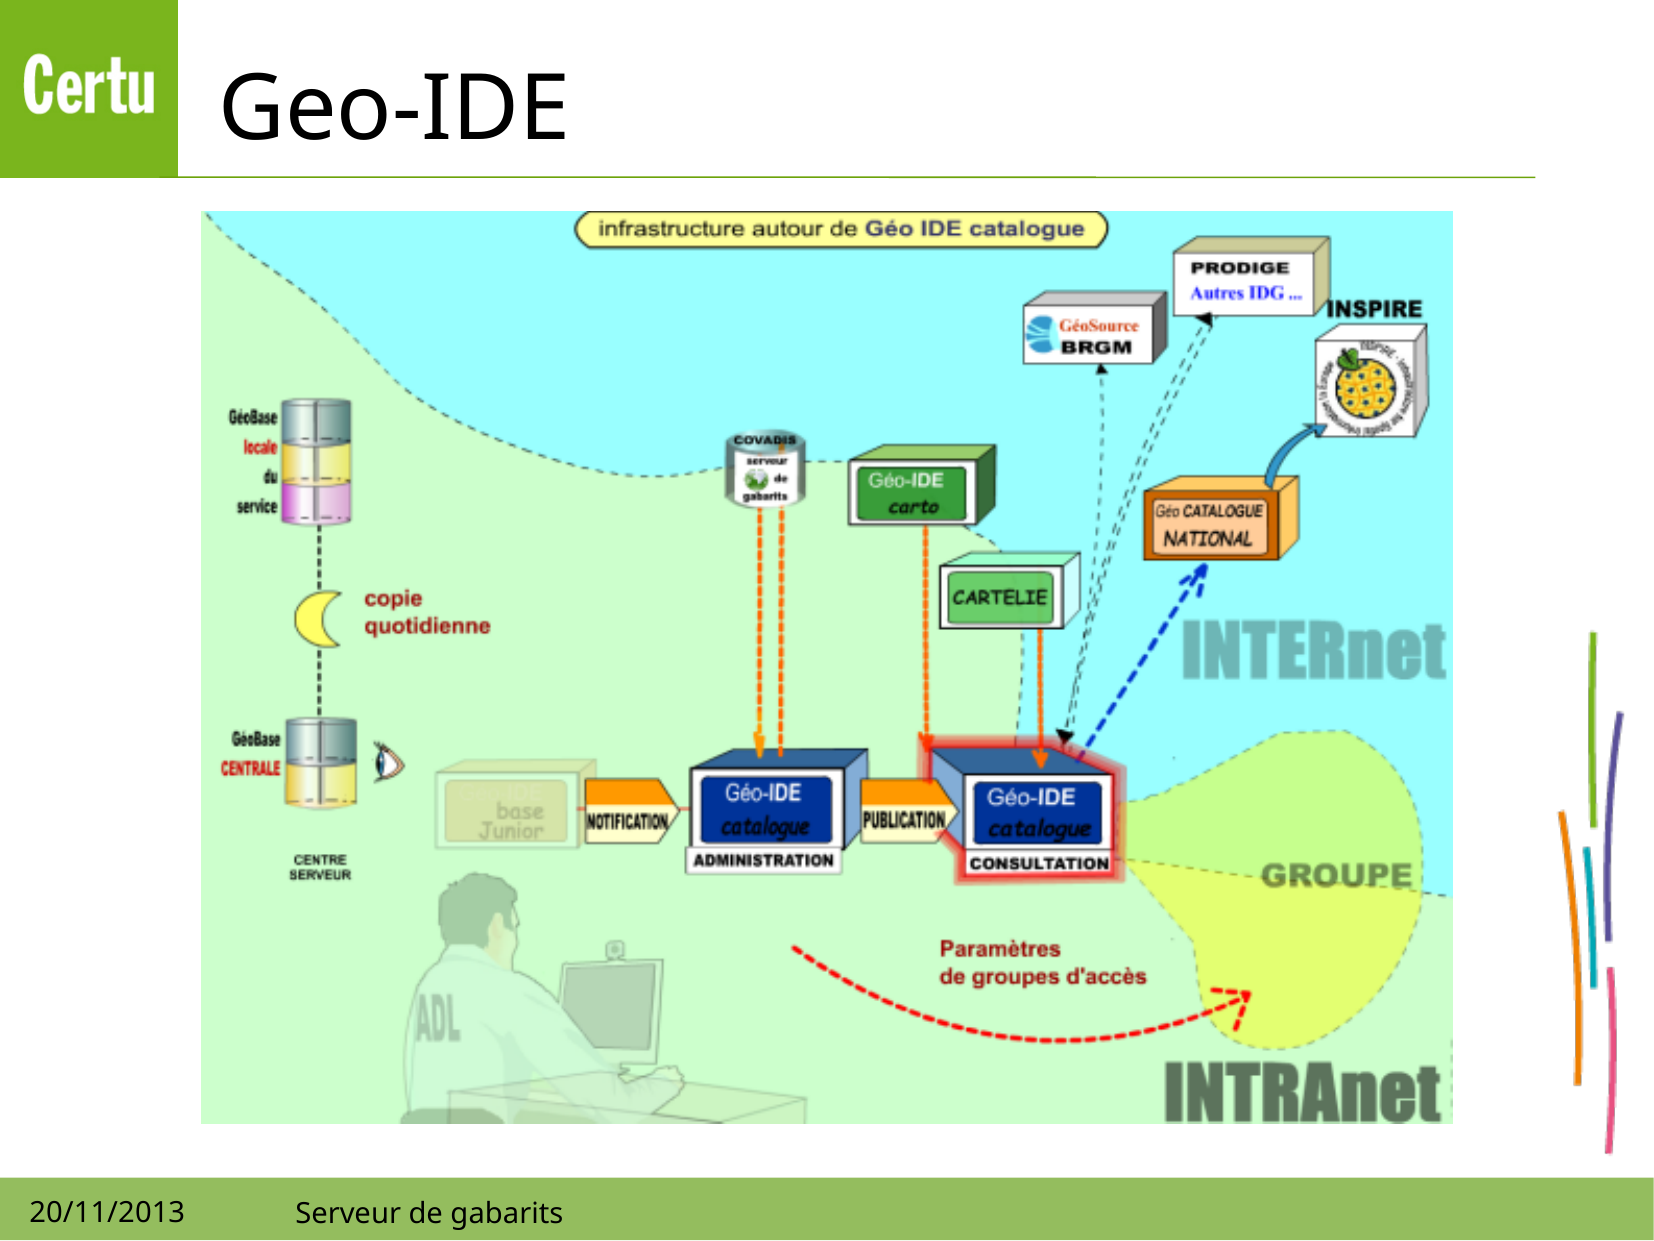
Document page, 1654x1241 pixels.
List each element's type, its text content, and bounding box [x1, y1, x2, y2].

picture [1535, 620, 1654, 1165]
text_box Serveur de gabarits [295, 1192, 1536, 1230]
text_box 20/11/2013 [29, 1180, 266, 1240]
picture [0, 0, 178, 178]
picture [201, 211, 1453, 1124]
title Geo-IDE [218, 43, 1536, 159]
